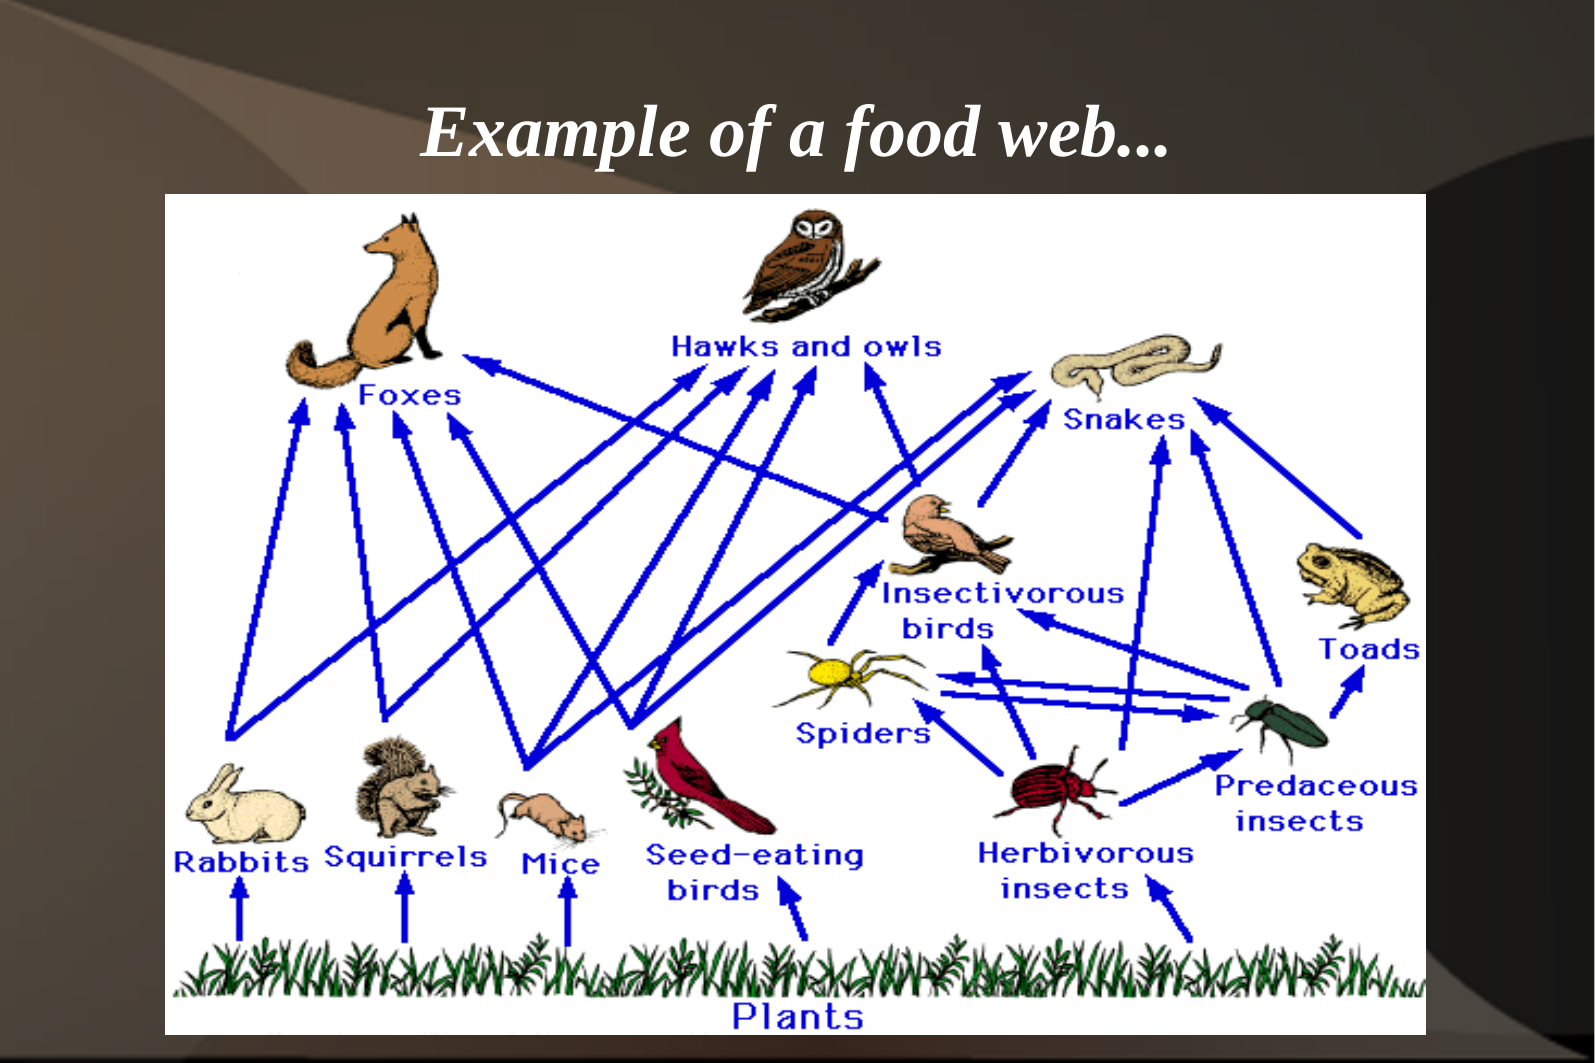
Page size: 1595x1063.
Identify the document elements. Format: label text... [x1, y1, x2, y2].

picture [0, 0, 1595, 1063]
title Example of a food web... [79, 42, 1515, 220]
